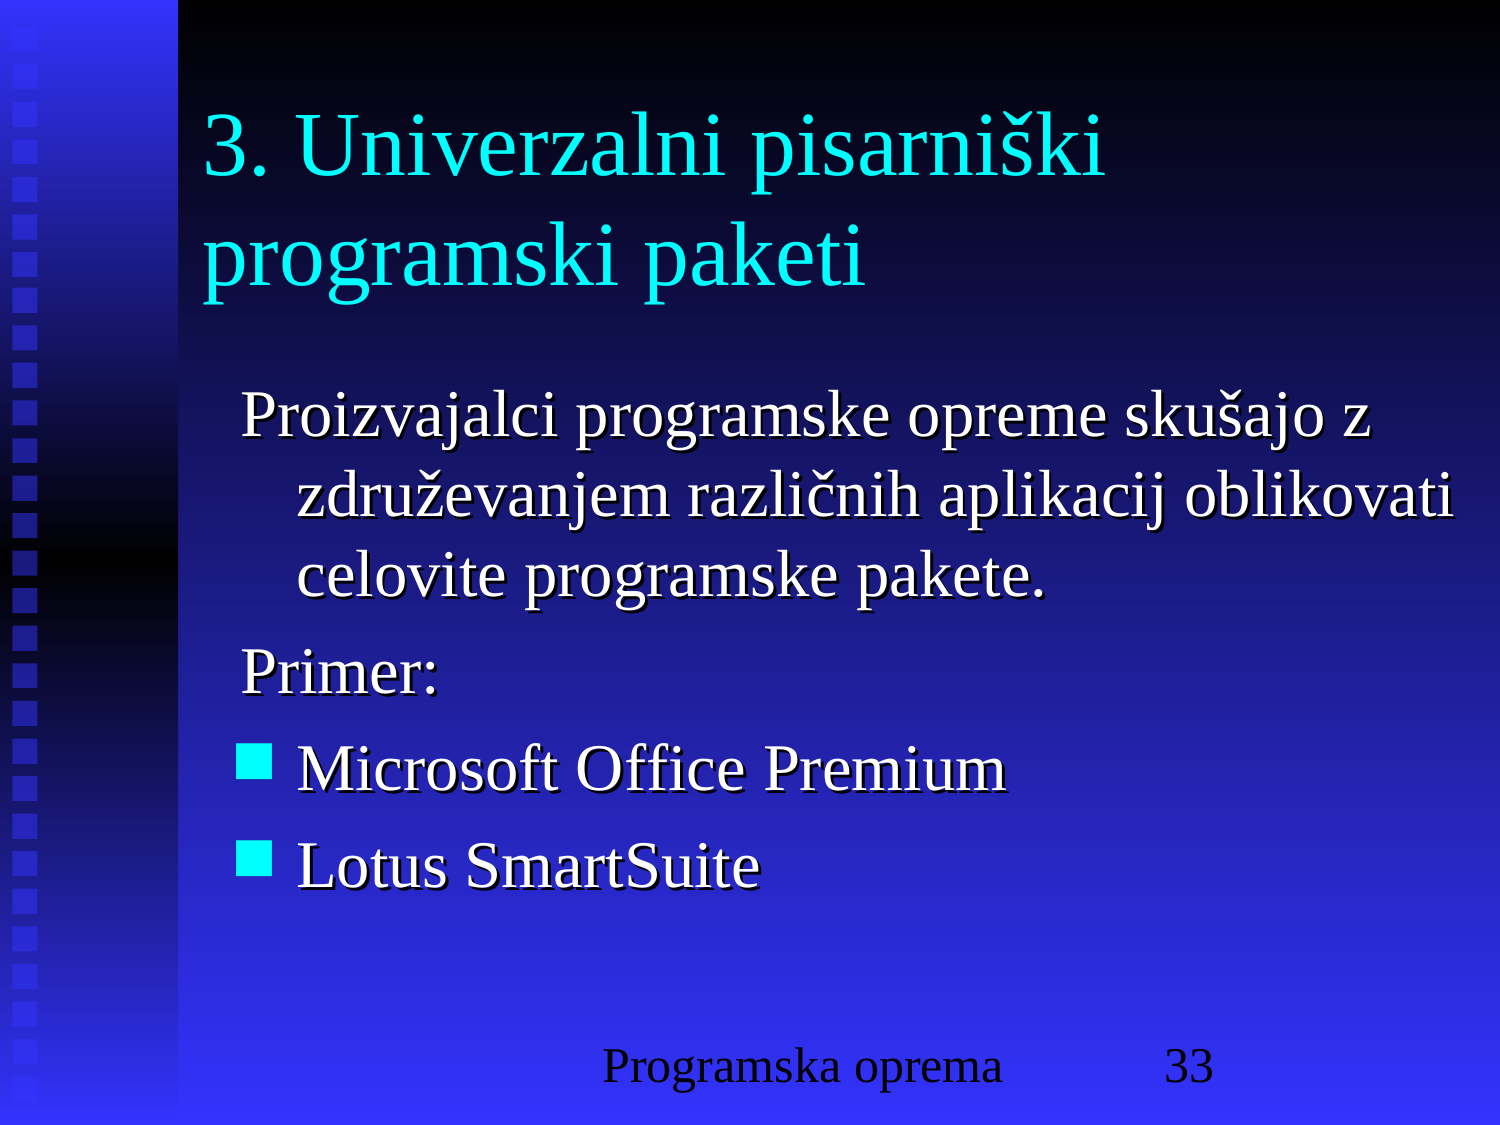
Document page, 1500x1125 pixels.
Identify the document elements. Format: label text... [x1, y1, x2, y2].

title 3. Univerzalni pisarniški programski paketi [187, 76, 1463, 312]
list Proizvajalci programske opreme skušajo z združevanjem različnih aplikacij oblikovati celovite programske pakete. Primer: Microsoft Office Premium Lotus SmartSuite [225, 362, 1500, 1038]
